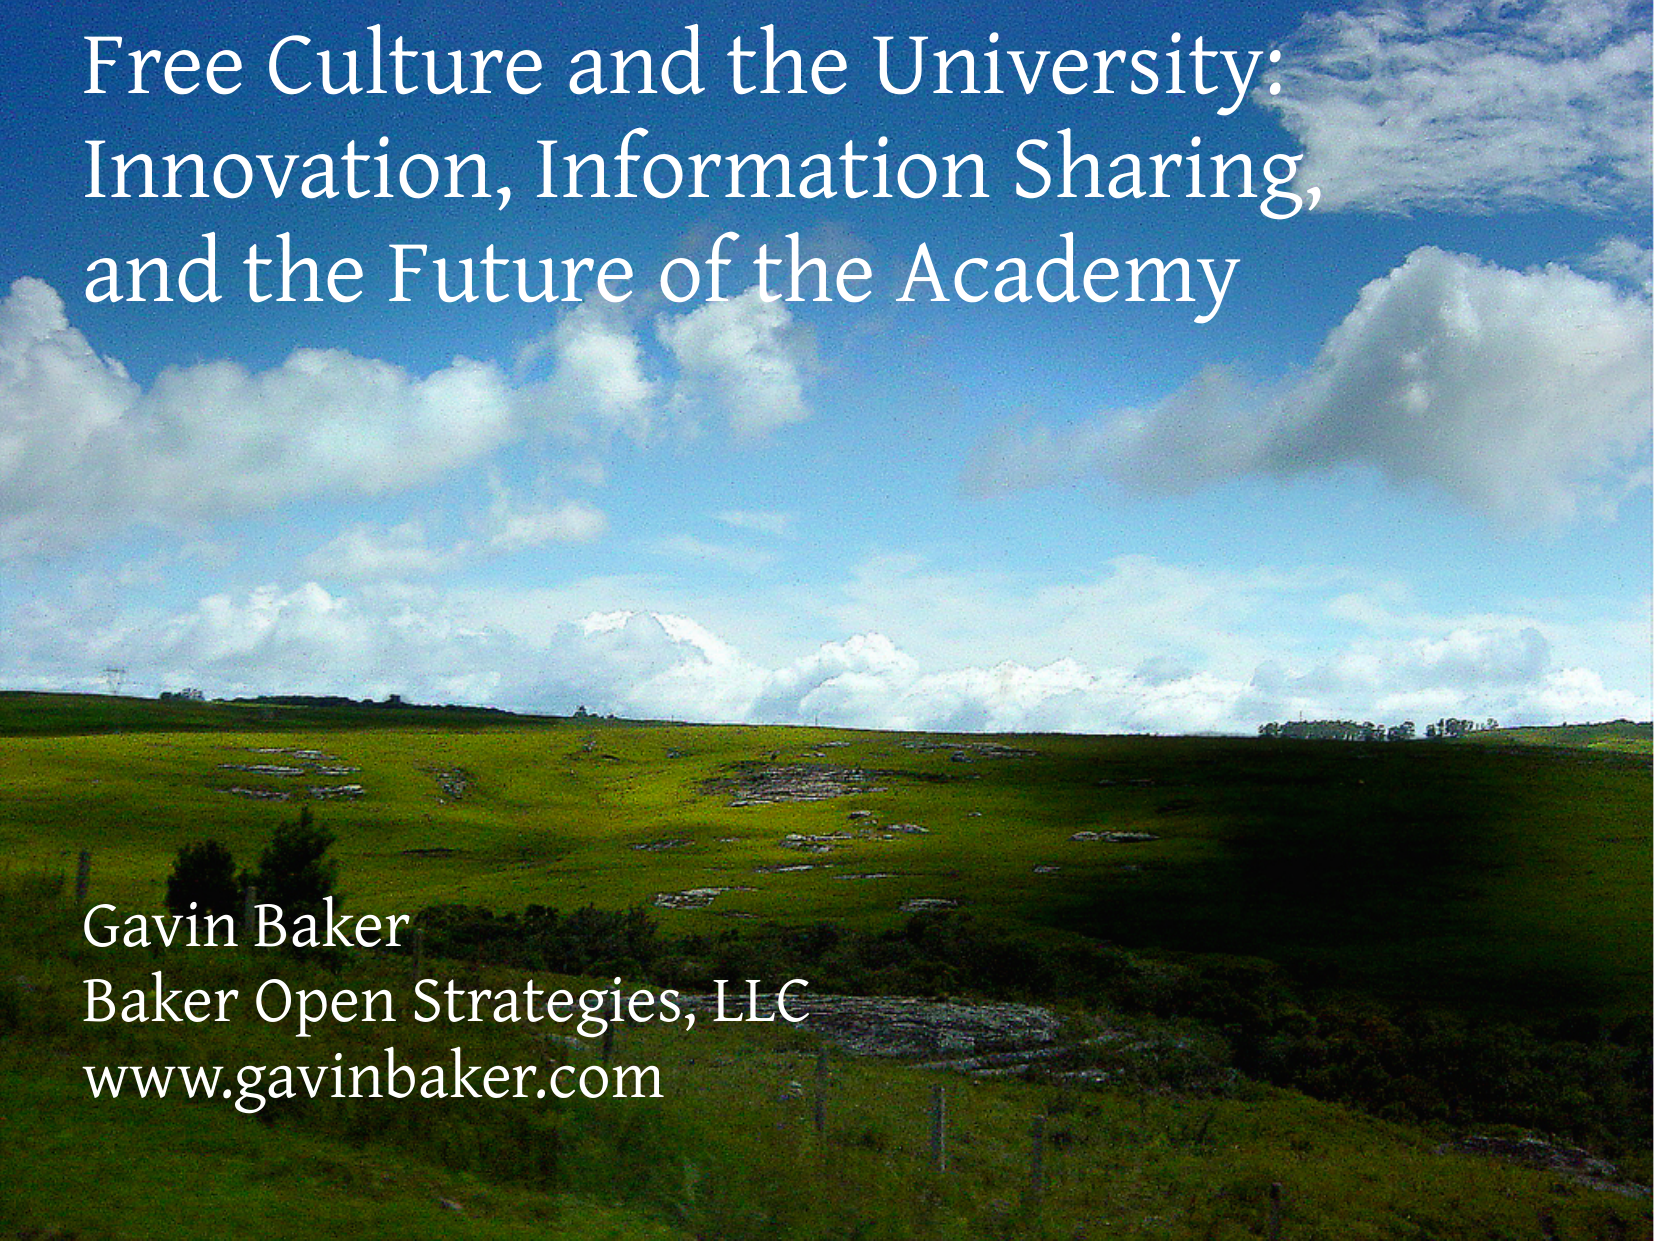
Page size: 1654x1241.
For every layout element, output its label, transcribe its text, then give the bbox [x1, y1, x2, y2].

title Free Culture and the University: Innovation, Information Sharing, and the Future of the Academy [82, 14, 1571, 282]
subtitle Gavin Baker Baker Open Strategies, LLC www.gavinbaker.com [82, 282, 1571, 1117]
picture [0, 0, 1654, 1241]
